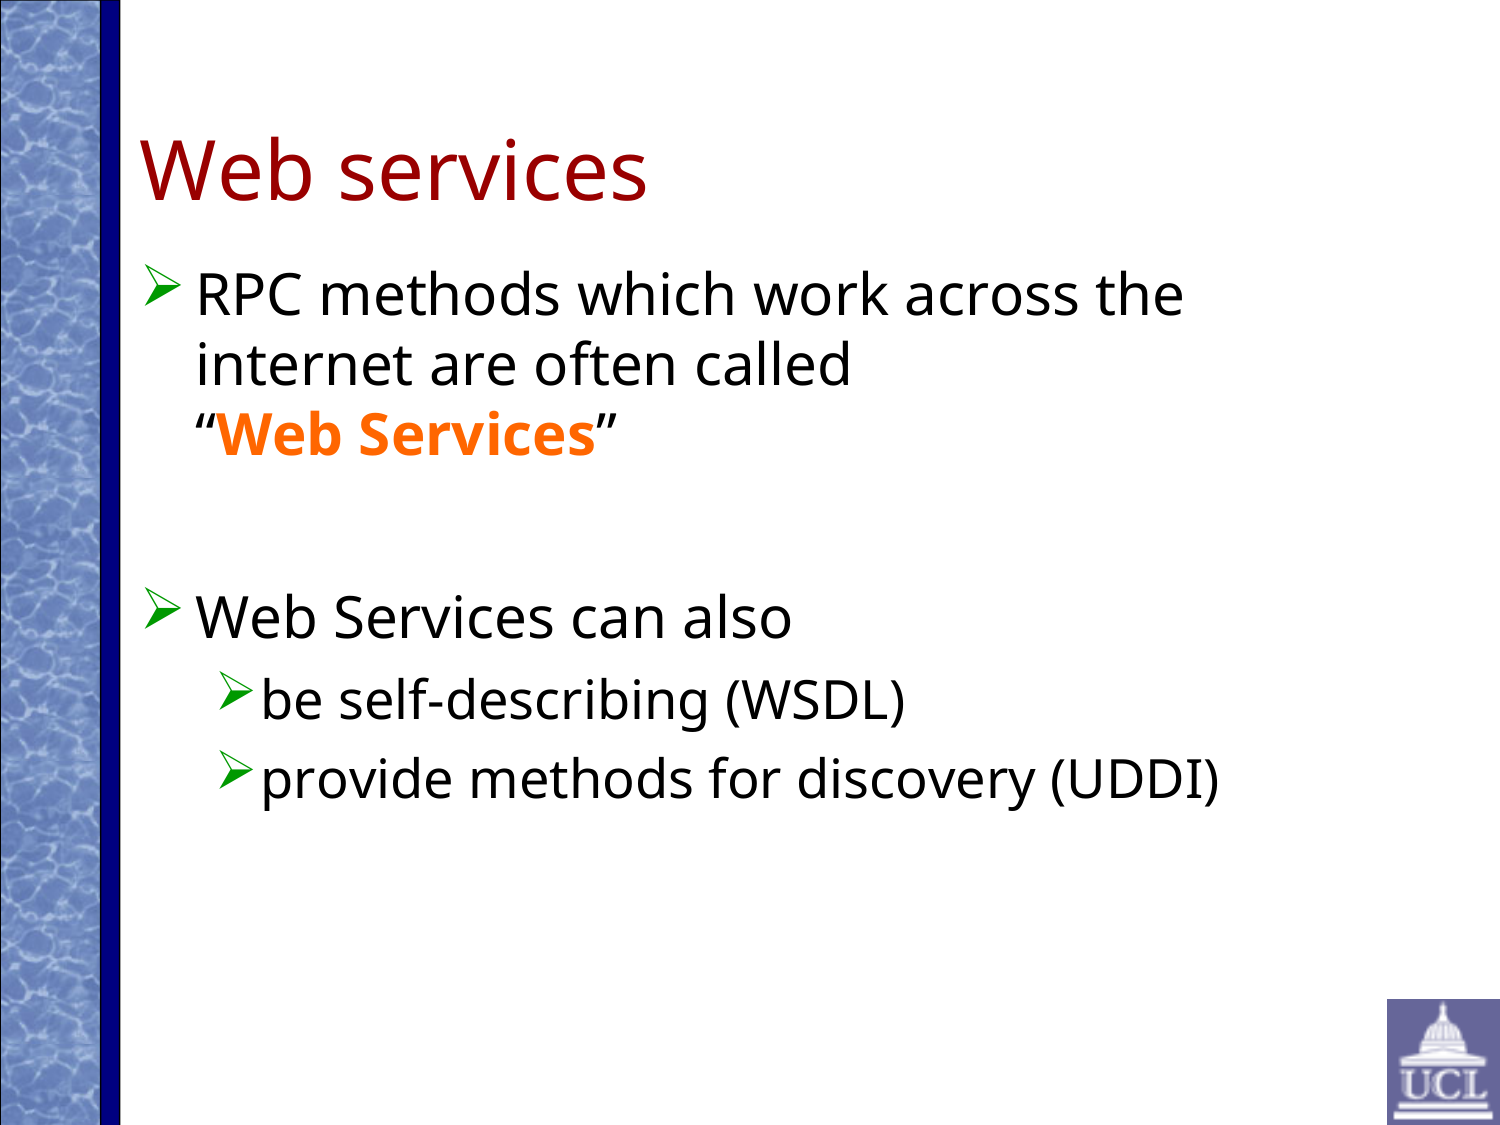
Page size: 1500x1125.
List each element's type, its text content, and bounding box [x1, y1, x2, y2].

picture [1, 1, 99, 1125]
picture [1387, 999, 1500, 1125]
title Web services [124, 37, 1413, 225]
list RPC methods which work across the internet are often called “Web Services” Web Services can also be self-describing (WSDL) provide methods for discovery (UDDI) [125, 249, 1417, 1088]
